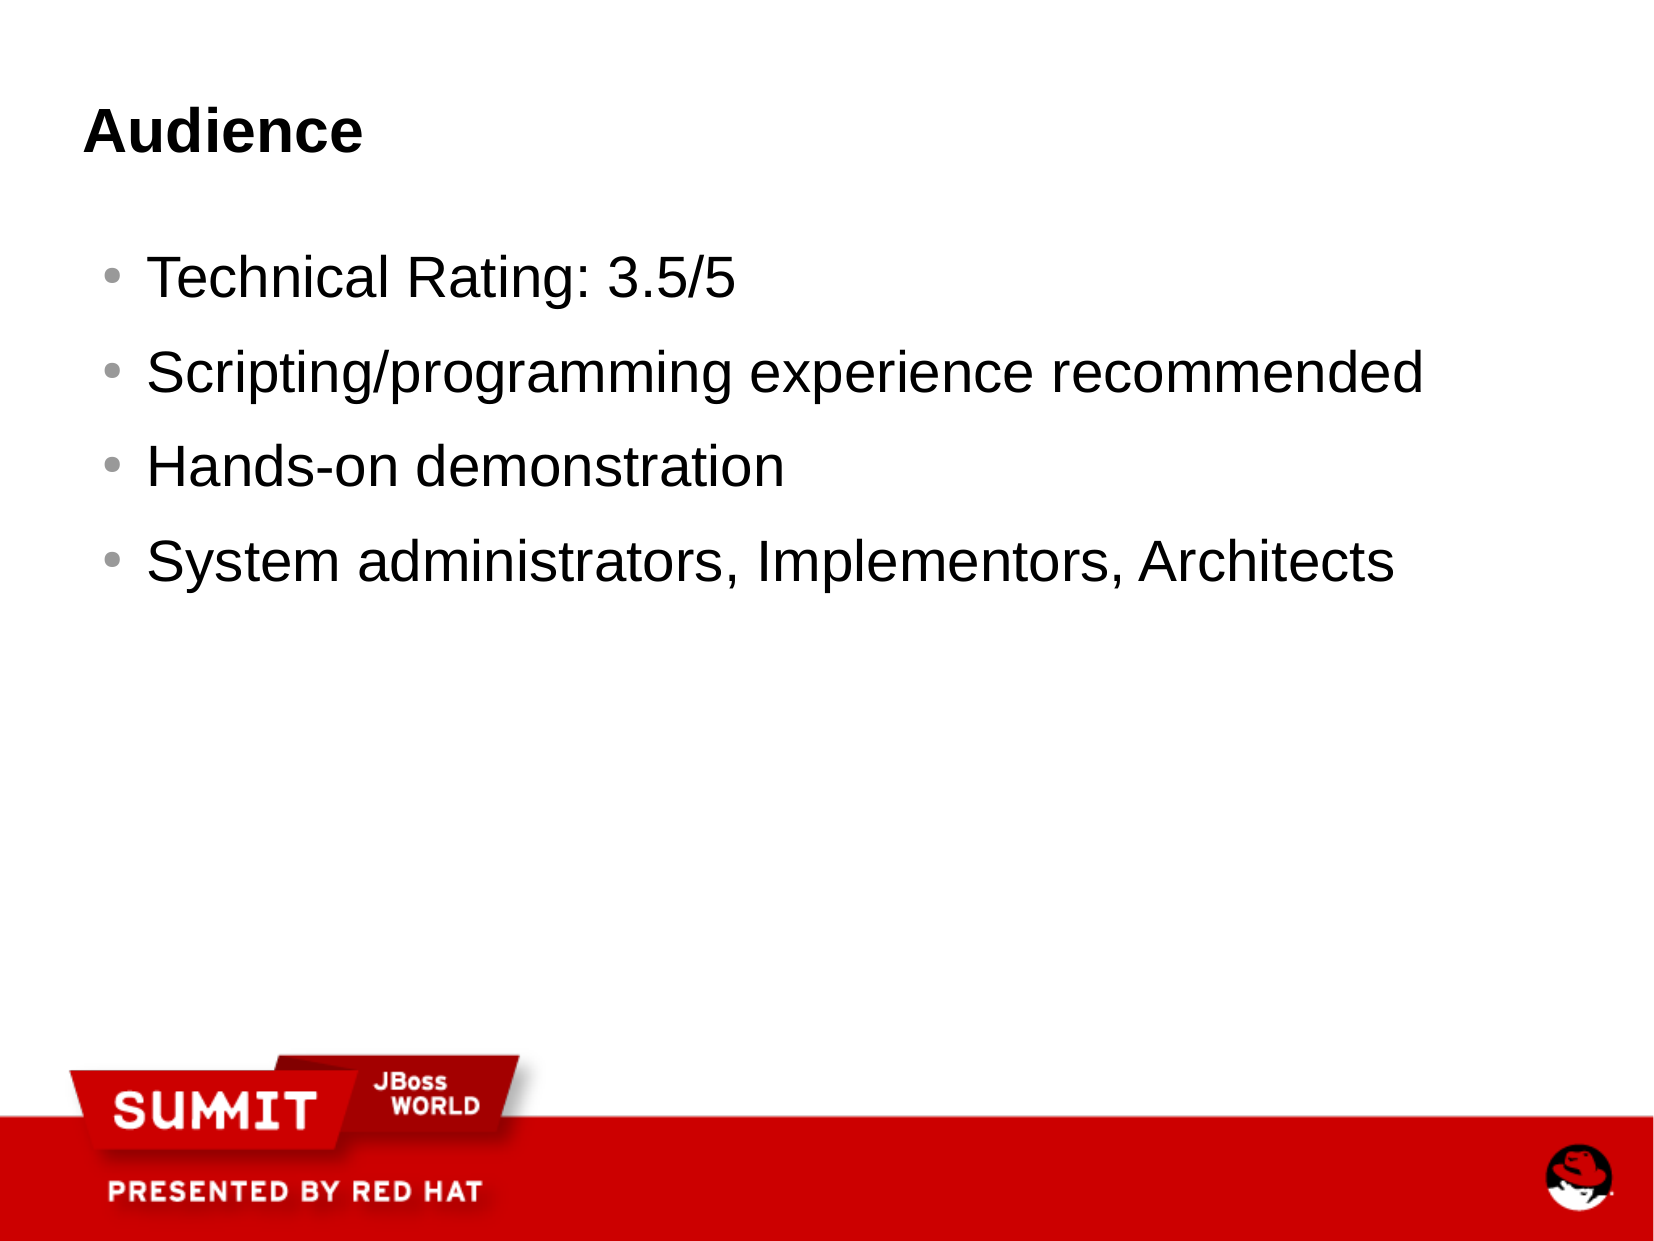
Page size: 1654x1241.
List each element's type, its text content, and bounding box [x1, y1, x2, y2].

list Technical Rating: 3.5/5 Scripting/programming experience recommended Hands-on demonstration System administrators, Implementors, Architects [86, 244, 1576, 1024]
title Audience [82, 45, 1571, 218]
picture [0, 1043, 1654, 1241]
